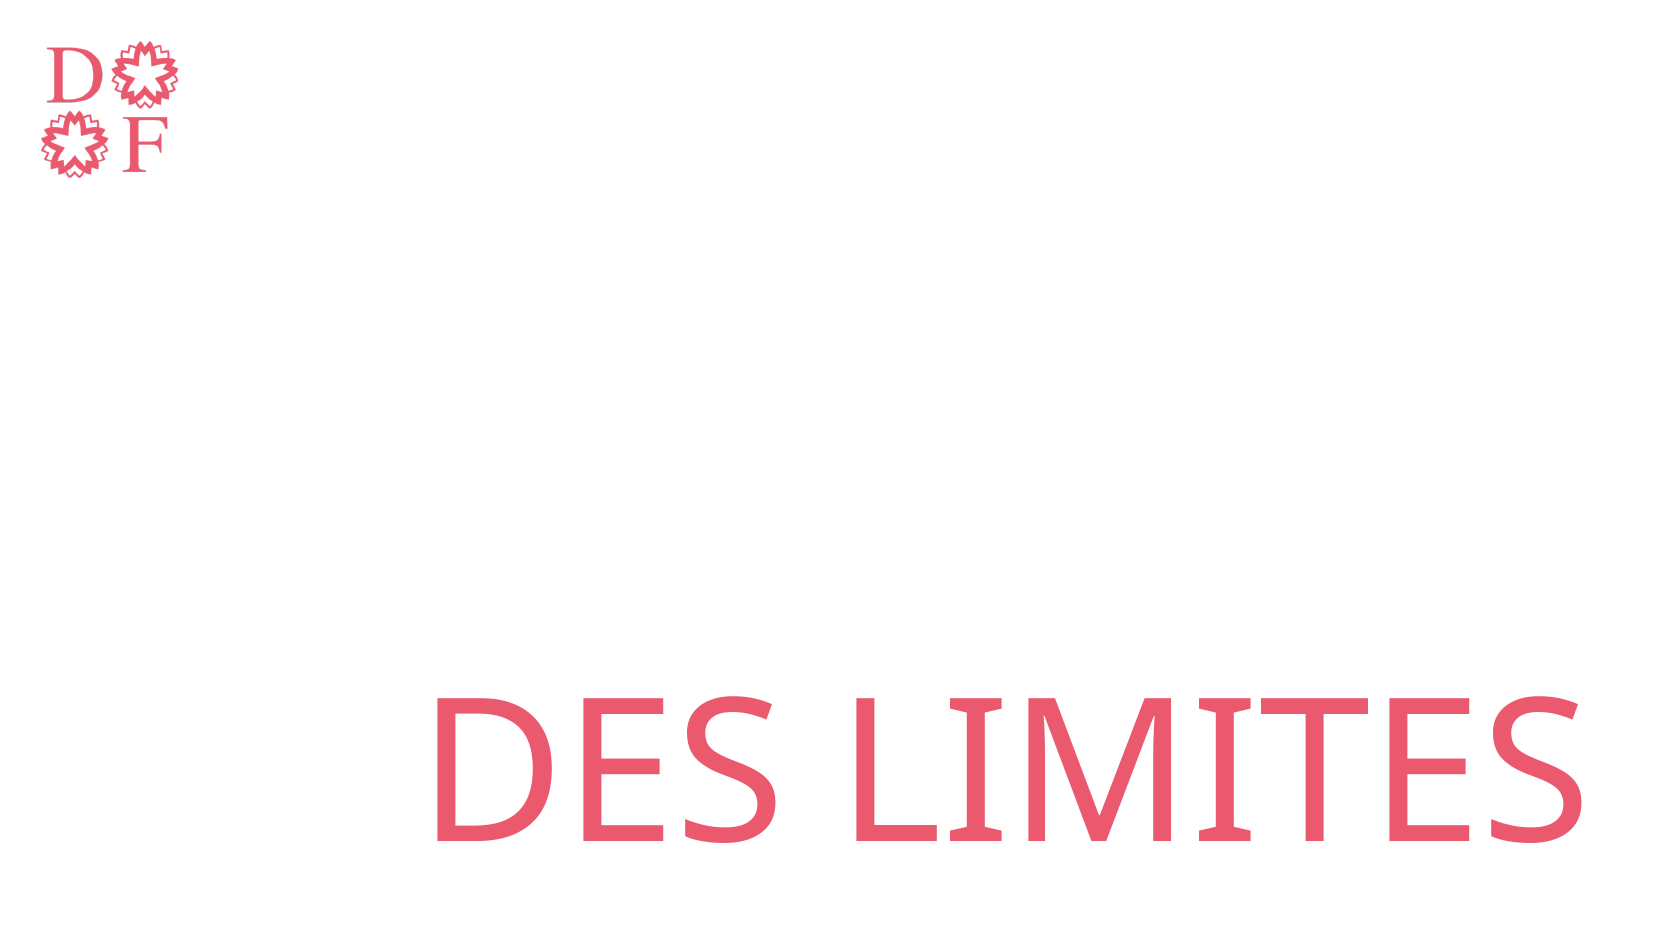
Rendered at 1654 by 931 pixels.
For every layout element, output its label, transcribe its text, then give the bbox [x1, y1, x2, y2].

text_box DES LIMITES [129, 620, 1607, 857]
picture [41, 41, 178, 178]
